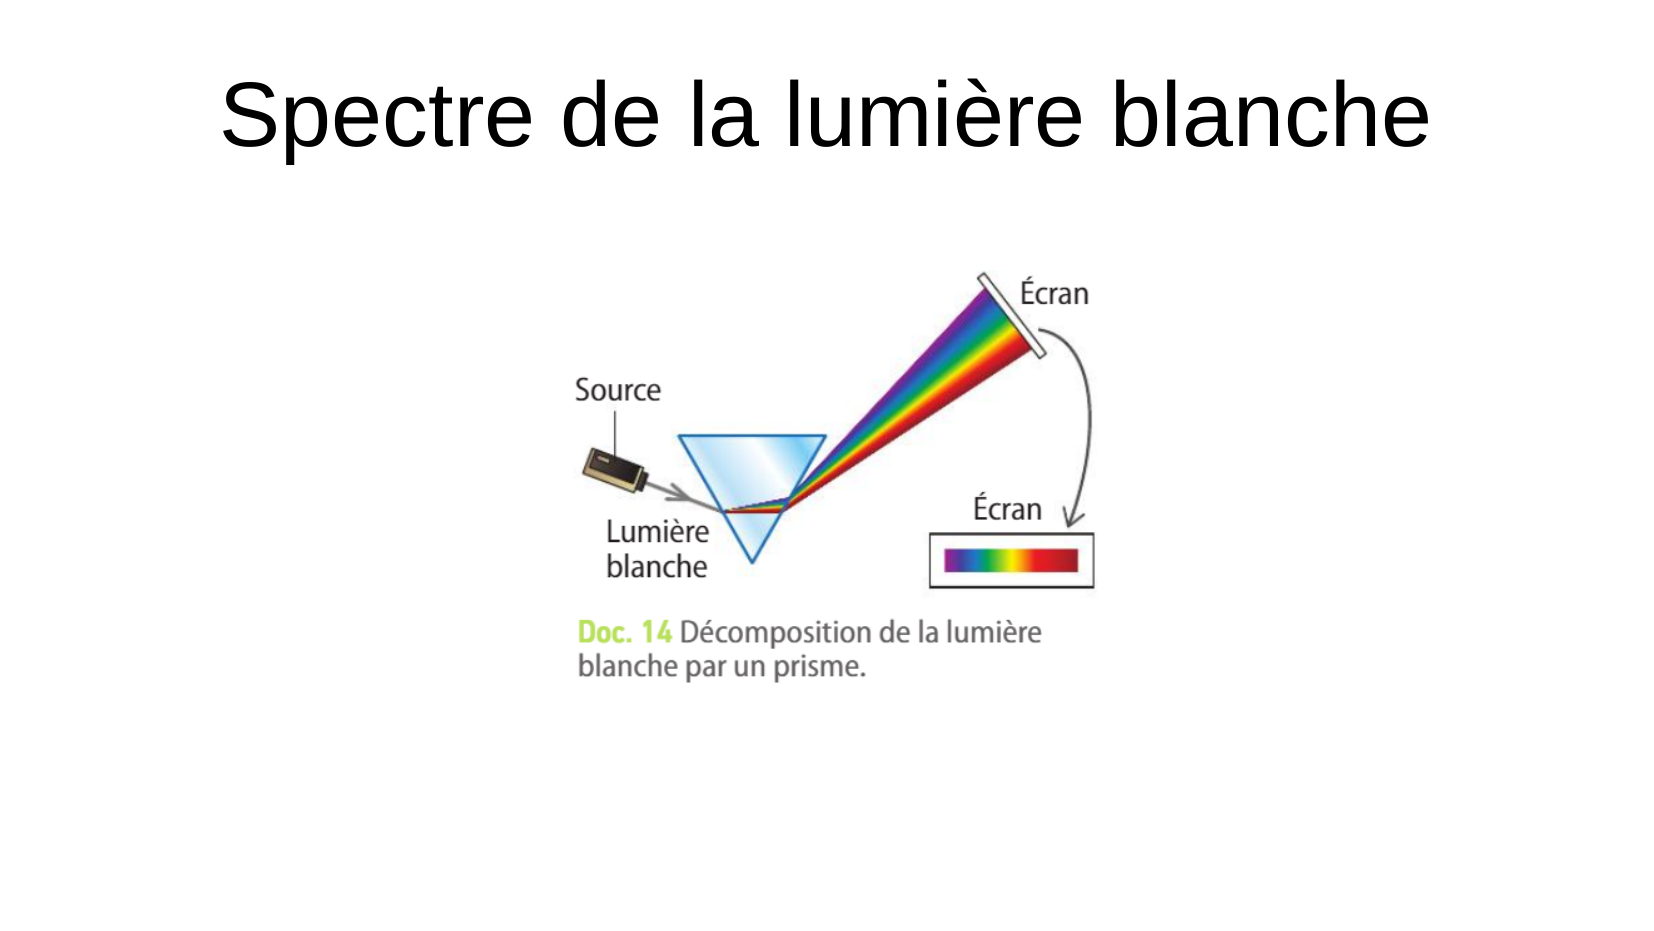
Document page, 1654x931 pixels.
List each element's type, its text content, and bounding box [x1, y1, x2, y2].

picture [539, 249, 1146, 709]
title Spectre de la lumière blanche [82, 37, 1571, 193]
